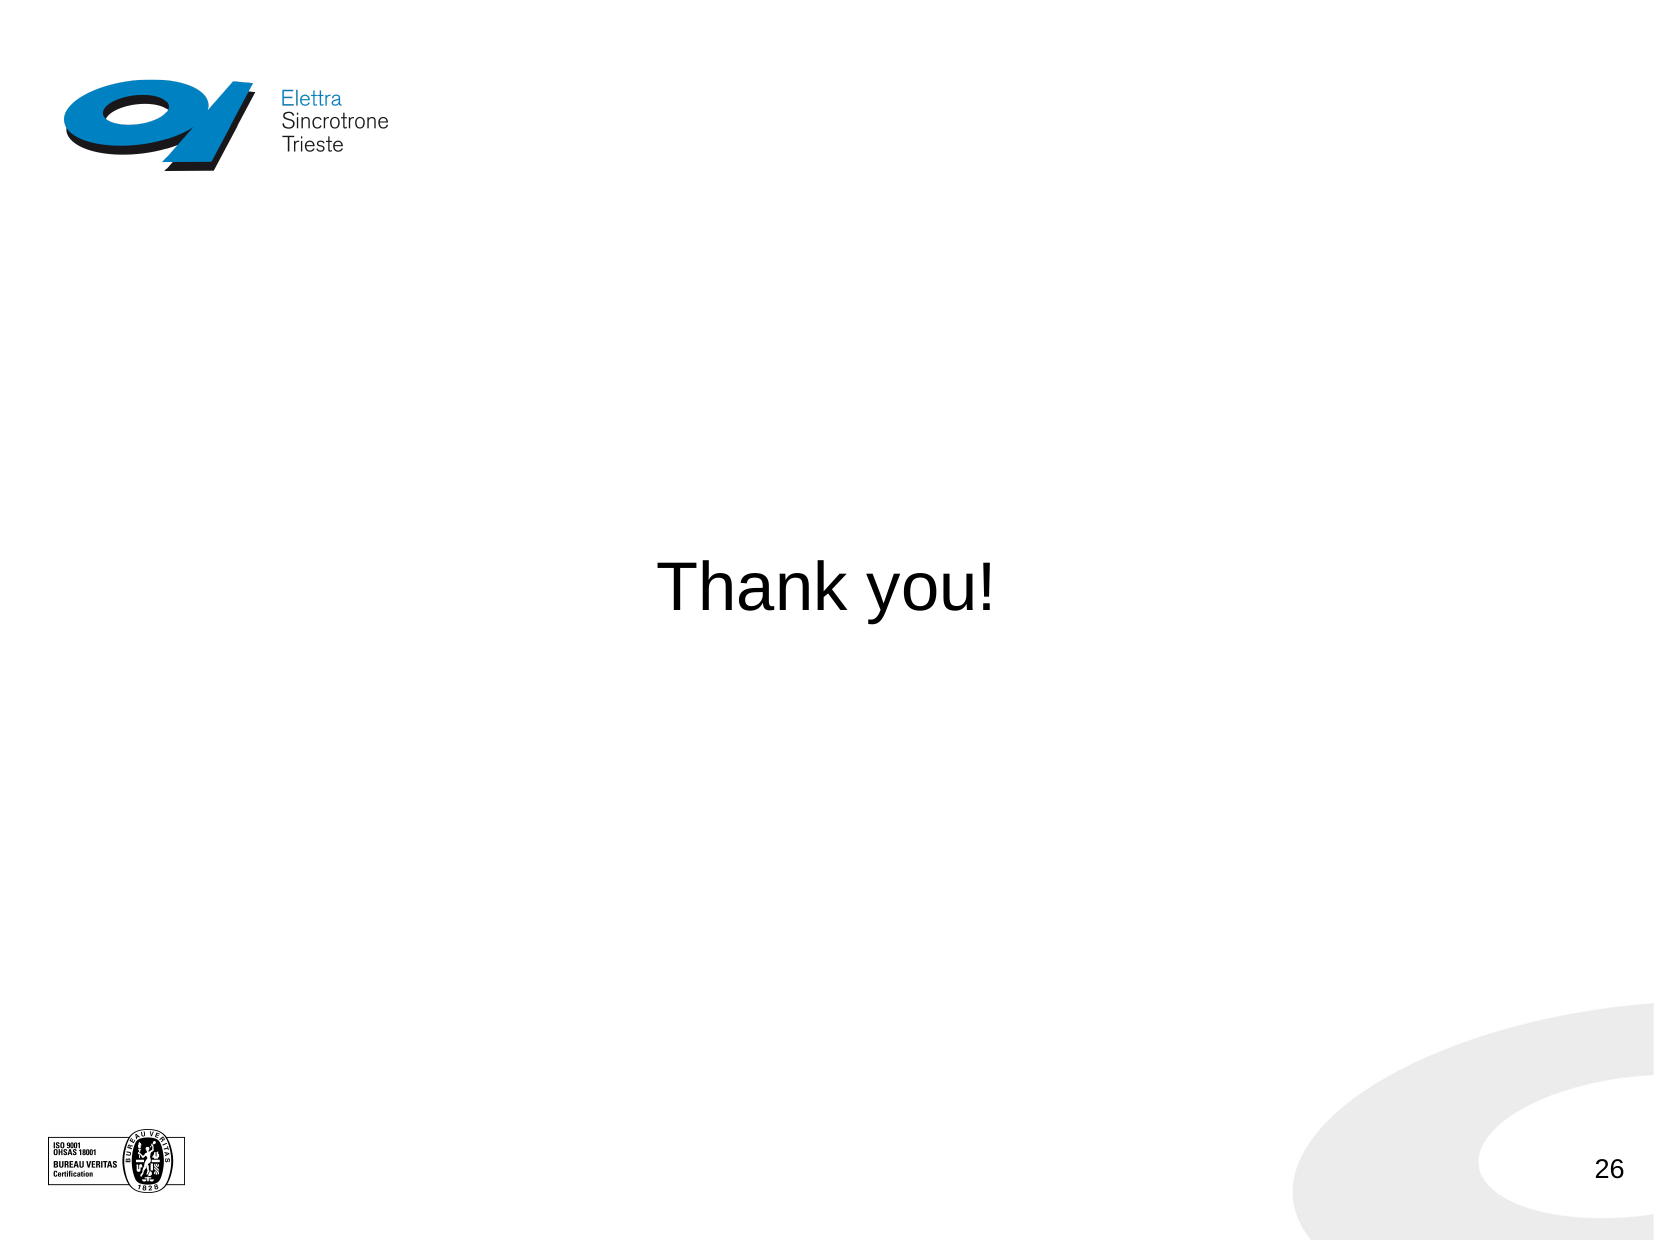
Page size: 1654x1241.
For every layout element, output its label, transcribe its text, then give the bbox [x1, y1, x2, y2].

picture [11, 0, 1654, 1240]
text_box <number> [1594, 1154, 1630, 1193]
